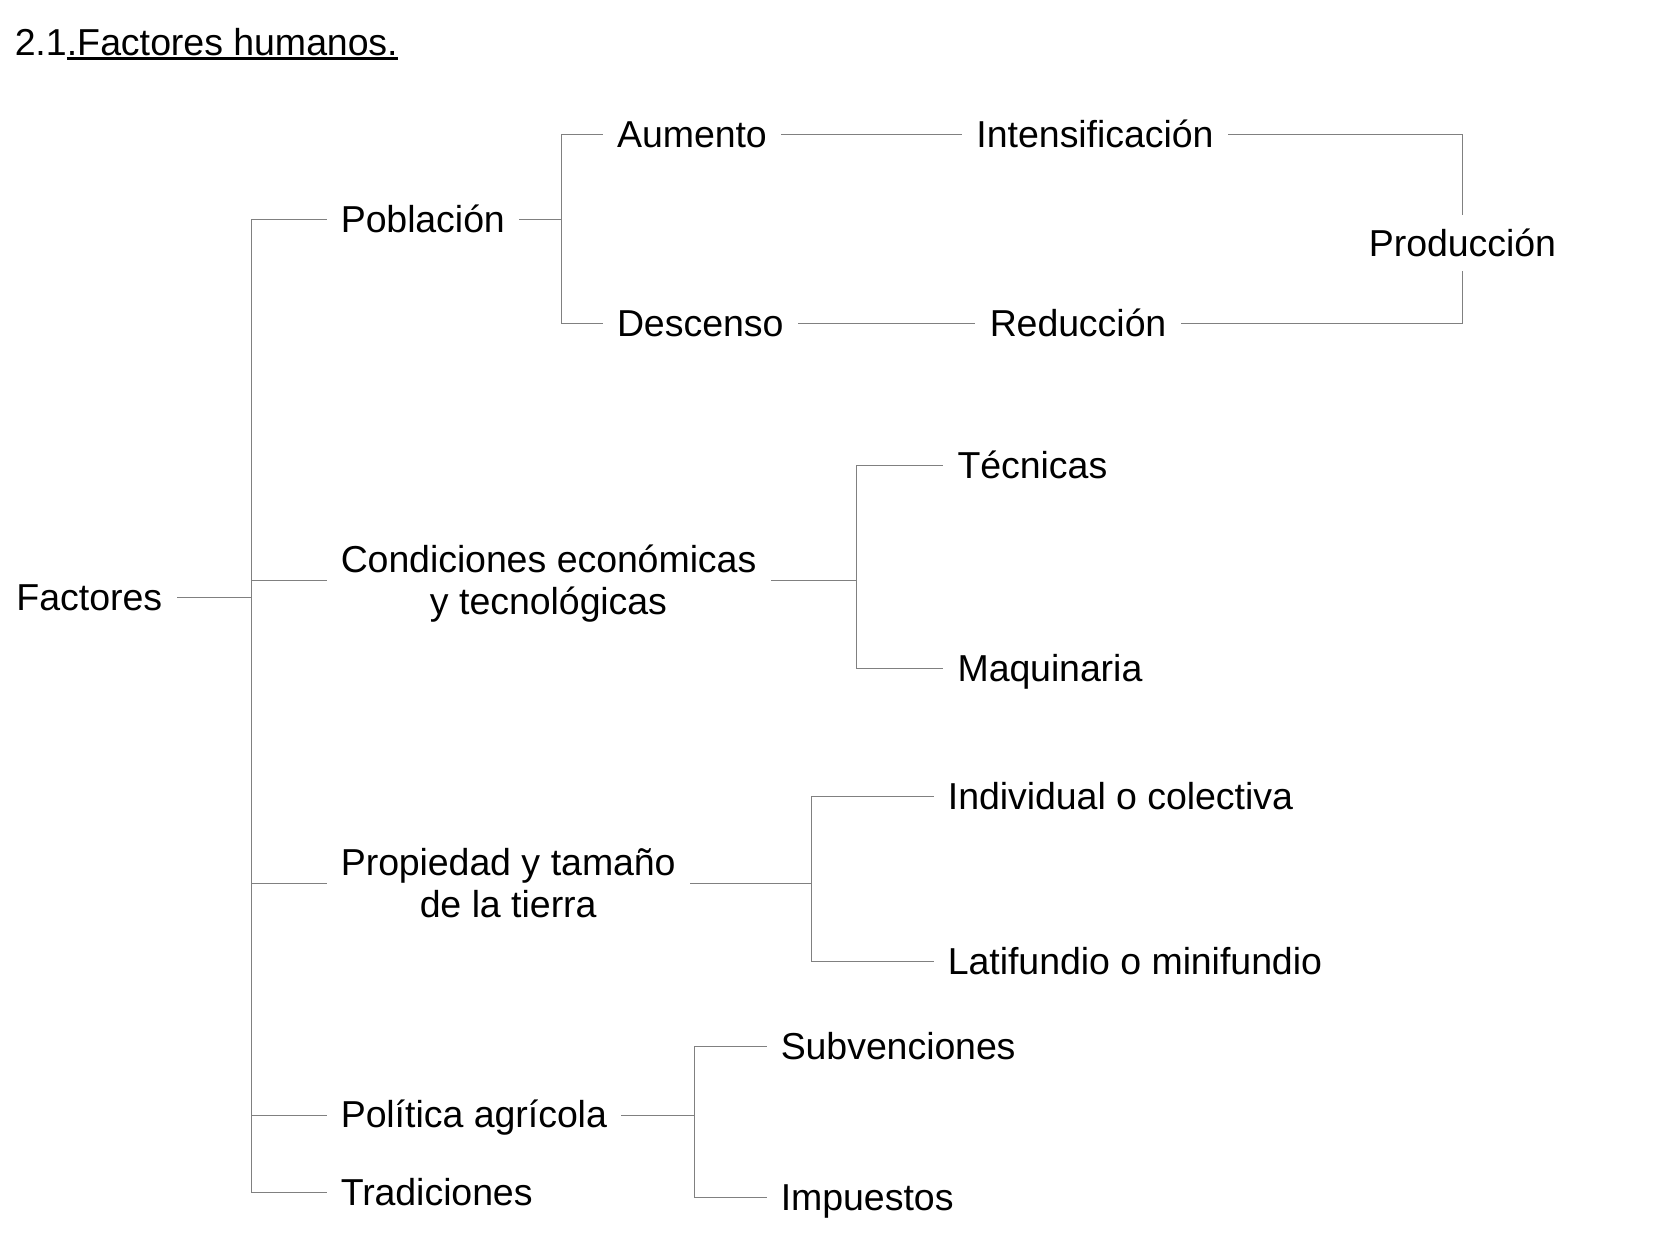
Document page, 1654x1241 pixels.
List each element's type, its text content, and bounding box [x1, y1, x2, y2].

text_box Condiciones económicas y tecnológicas [326, 531, 772, 631]
text_box Factores [1, 569, 178, 626]
text_box 2.1.Factores humanos. [0, 14, 413, 71]
text_box Política agrícola [326, 1086, 622, 1144]
text_box Descenso [602, 295, 799, 353]
text_box Reducción [974, 295, 1182, 353]
text_box Aumento [602, 106, 782, 164]
text_box Intensificación [961, 106, 1229, 164]
text_box Población [326, 191, 520, 249]
text_box Tradiciones [326, 1164, 548, 1222]
text_box Producción [1354, 214, 1571, 272]
text_box Subvenciones [766, 1017, 1031, 1075]
text_box Técnicas [942, 437, 1123, 494]
text_box Latifundio o minifundio [933, 933, 1337, 990]
text_box Impuestos [766, 1169, 969, 1227]
text_box Individual o colectiva [933, 767, 1308, 825]
text_box Propiedad y tamaño de la tierra [326, 834, 691, 934]
text_box Maquinaria [942, 640, 1158, 697]
